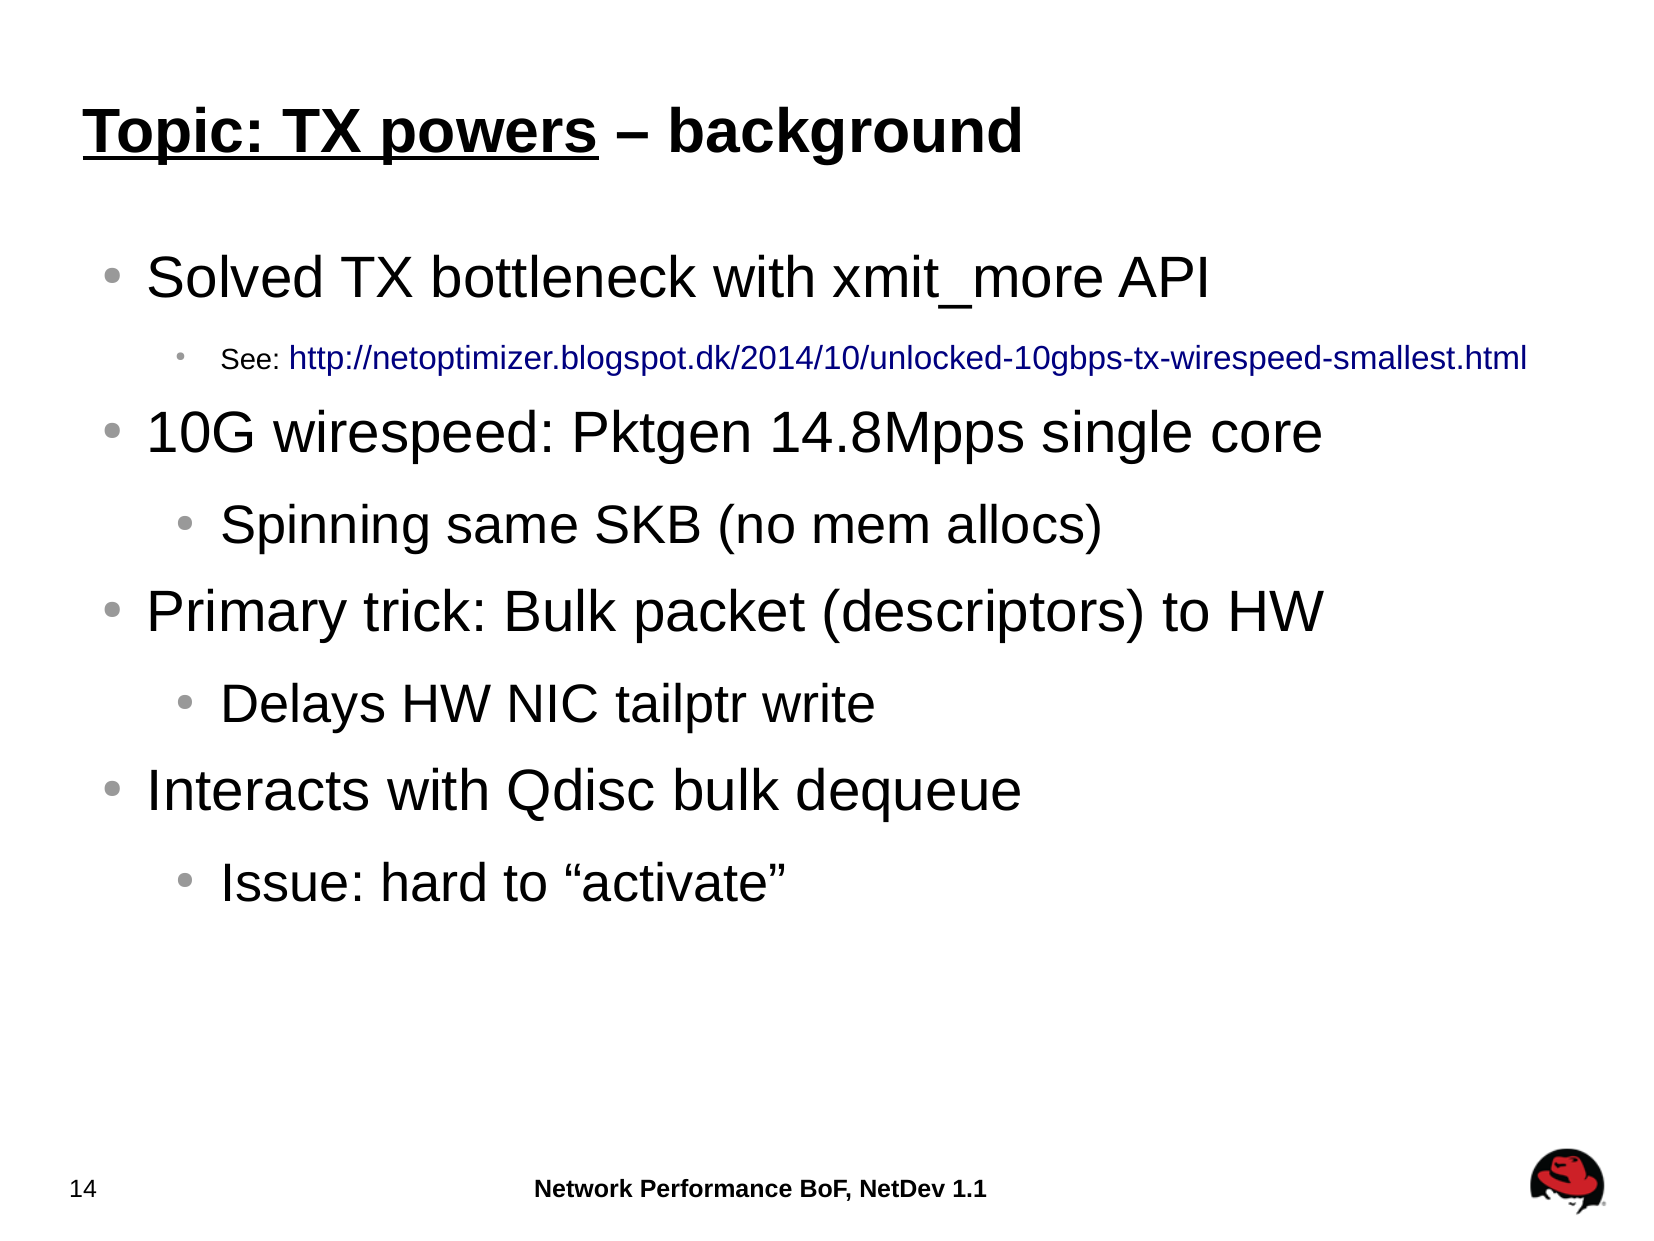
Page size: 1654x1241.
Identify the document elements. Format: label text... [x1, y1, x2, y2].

title Topic: TX powers – background [82, 37, 1571, 226]
picture [1529, 1146, 1612, 1224]
text_box [86, 244, 1575, 1039]
